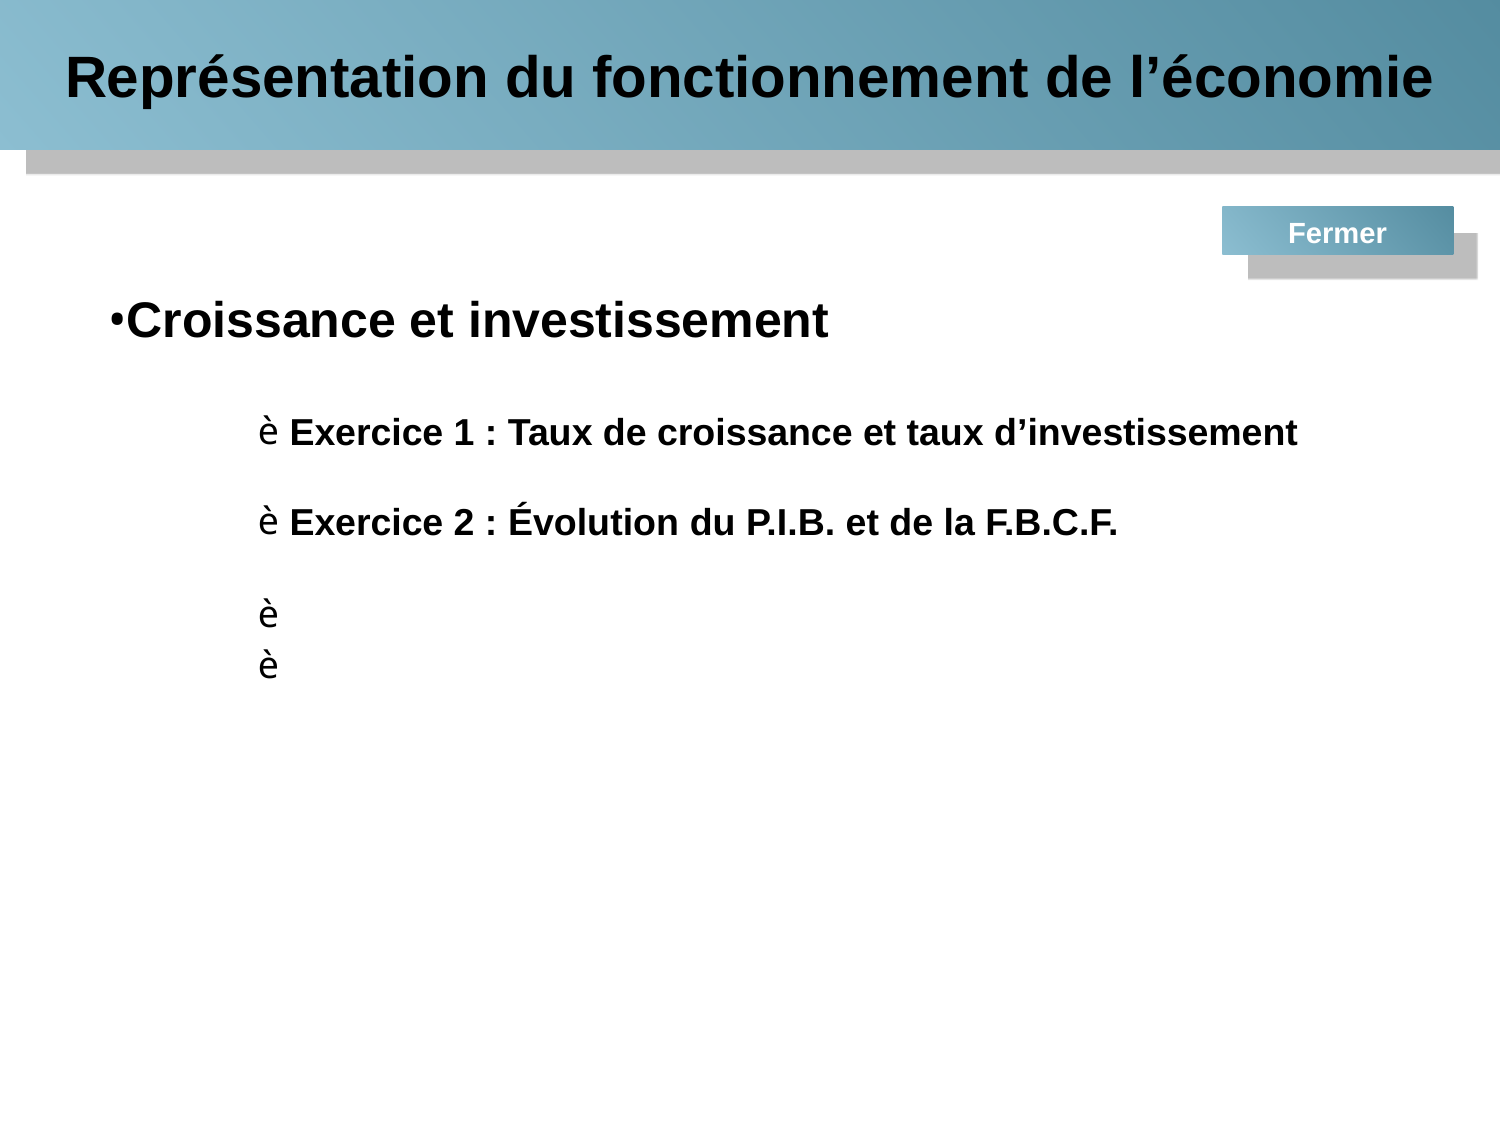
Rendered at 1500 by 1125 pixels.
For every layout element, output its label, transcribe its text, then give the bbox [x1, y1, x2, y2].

text_box Représentation du fonctionnement de l’économie [0, 0, 1500, 149]
text_box Croissance et investissement Exercice 1 : Taux de croissance et taux d’investissement Exercice 2 : Évolution du P.I.B. et de la F.B.C.F. [92, 280, 1407, 686]
text_box Fermer [1222, 206, 1454, 255]
